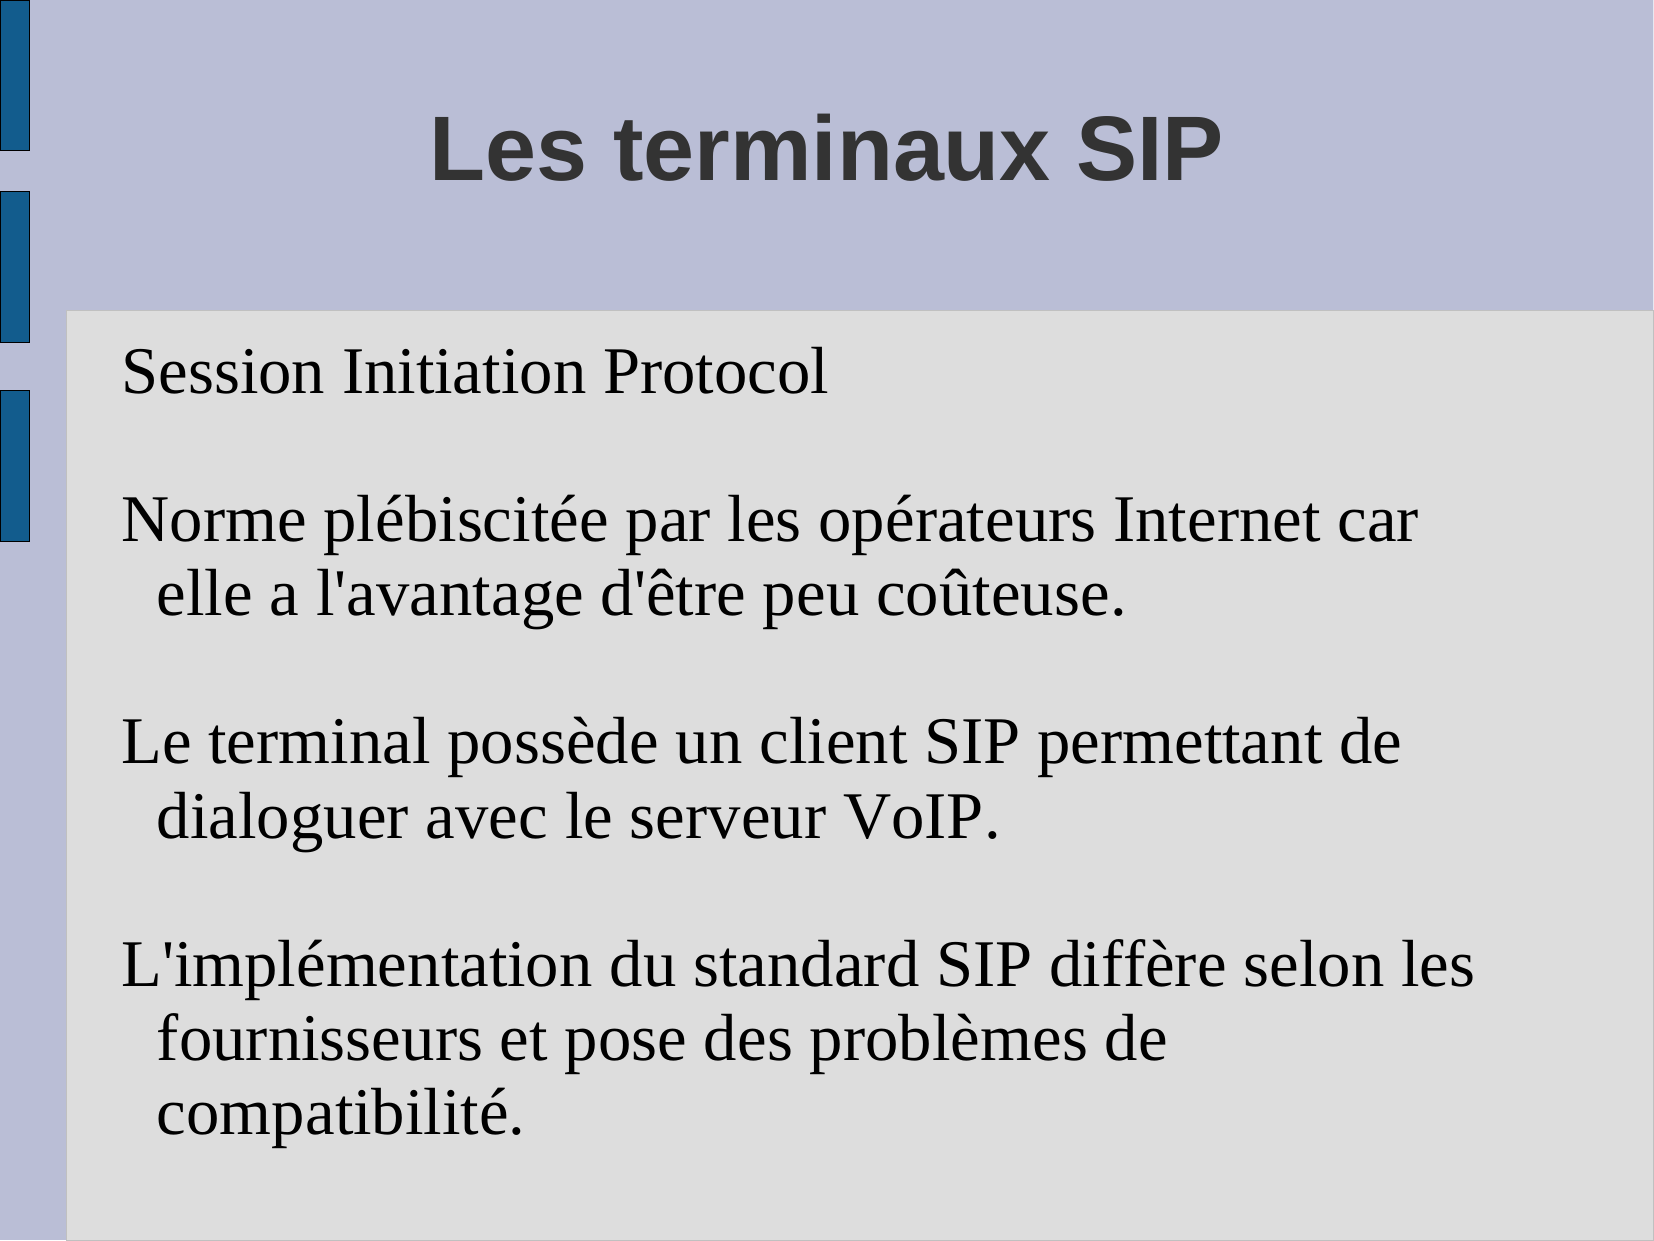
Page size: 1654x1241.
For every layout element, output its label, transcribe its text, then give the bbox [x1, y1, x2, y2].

subtitle Session Initiation Protocol Norme plébiscitée par les opérateurs Internet car elle a l'avantage d'être peu coûteuse. Le terminal possède un client SIP permettant de dialoguer avec le serveur VoIP. L'implémentation du standard SIP diffère selon les fournisseurs et pose des problèmes de compatibilité. [121, 334, 1534, 1223]
title Les terminaux SIP [121, 91, 1534, 207]
